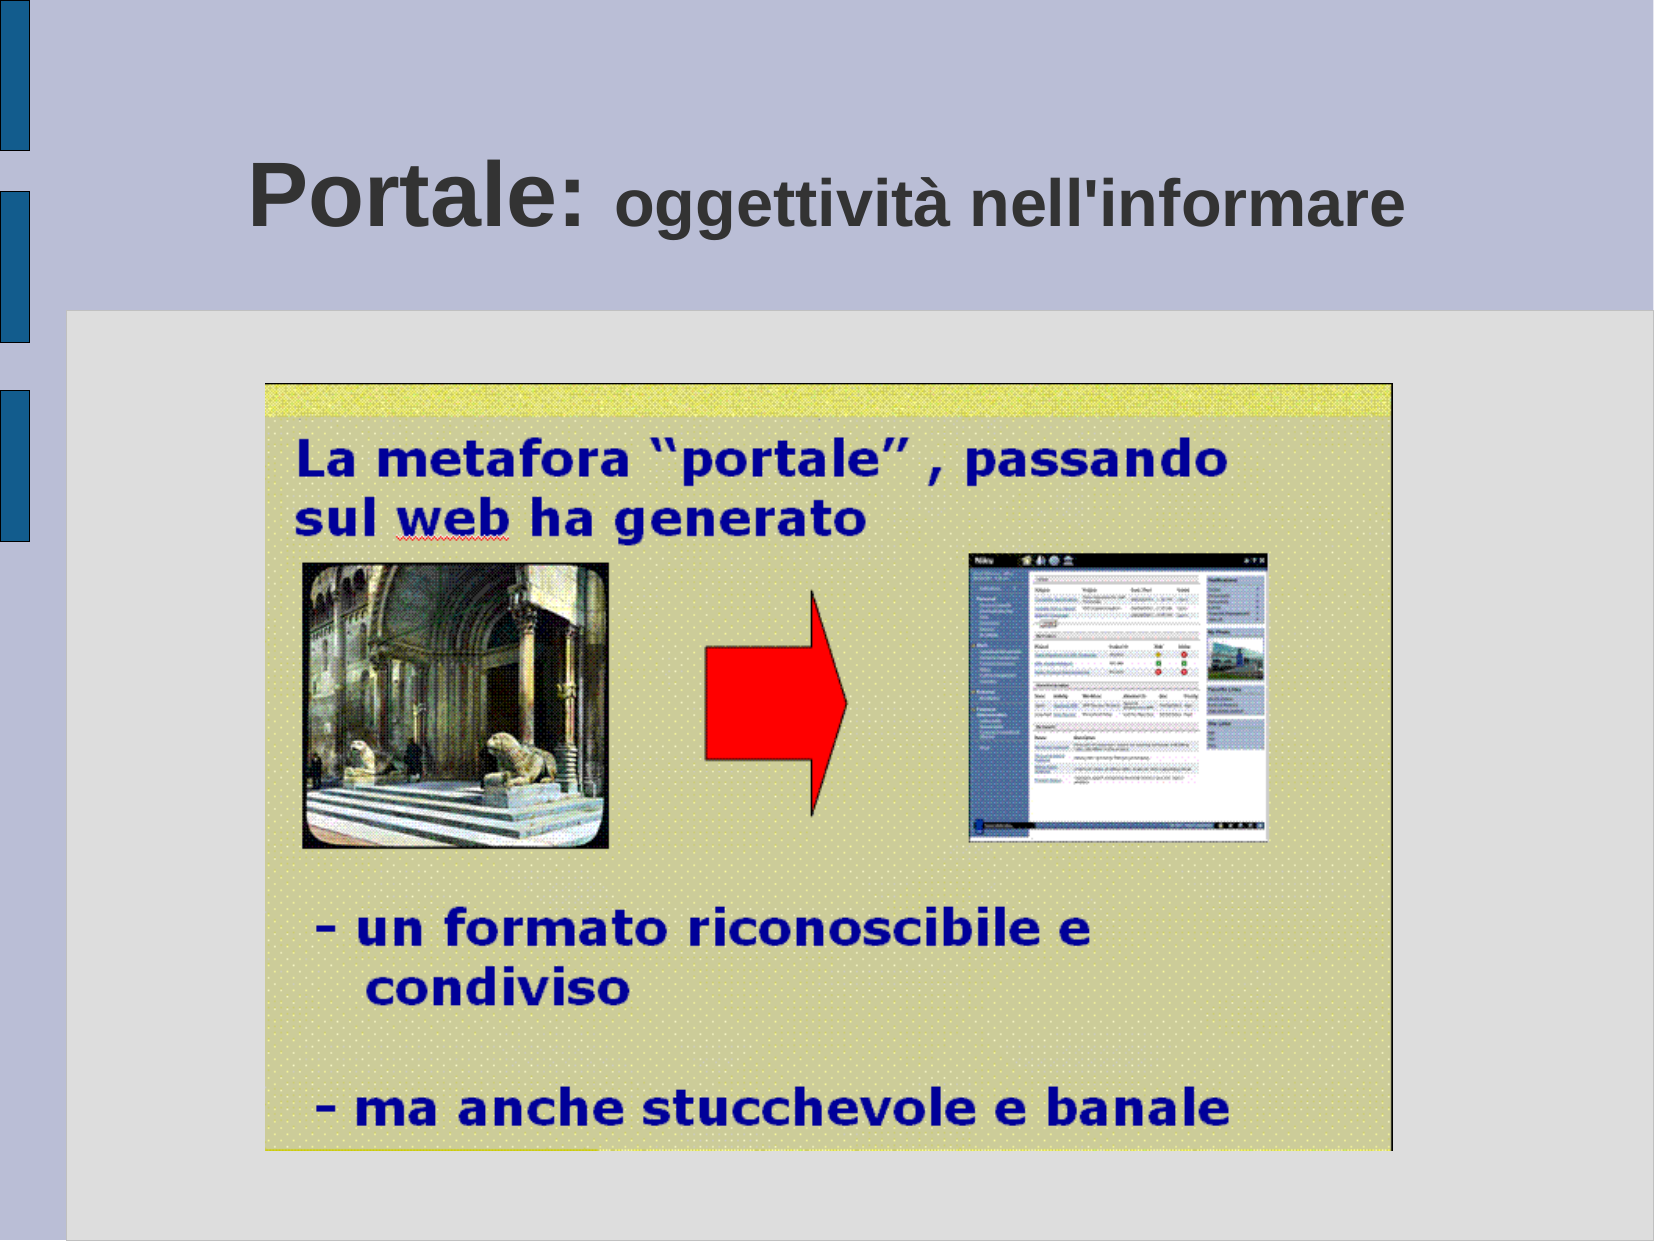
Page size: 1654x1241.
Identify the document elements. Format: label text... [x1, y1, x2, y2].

picture [265, 383, 1393, 1152]
title Portale: oggettività nell'informare [121, 98, 1534, 291]
